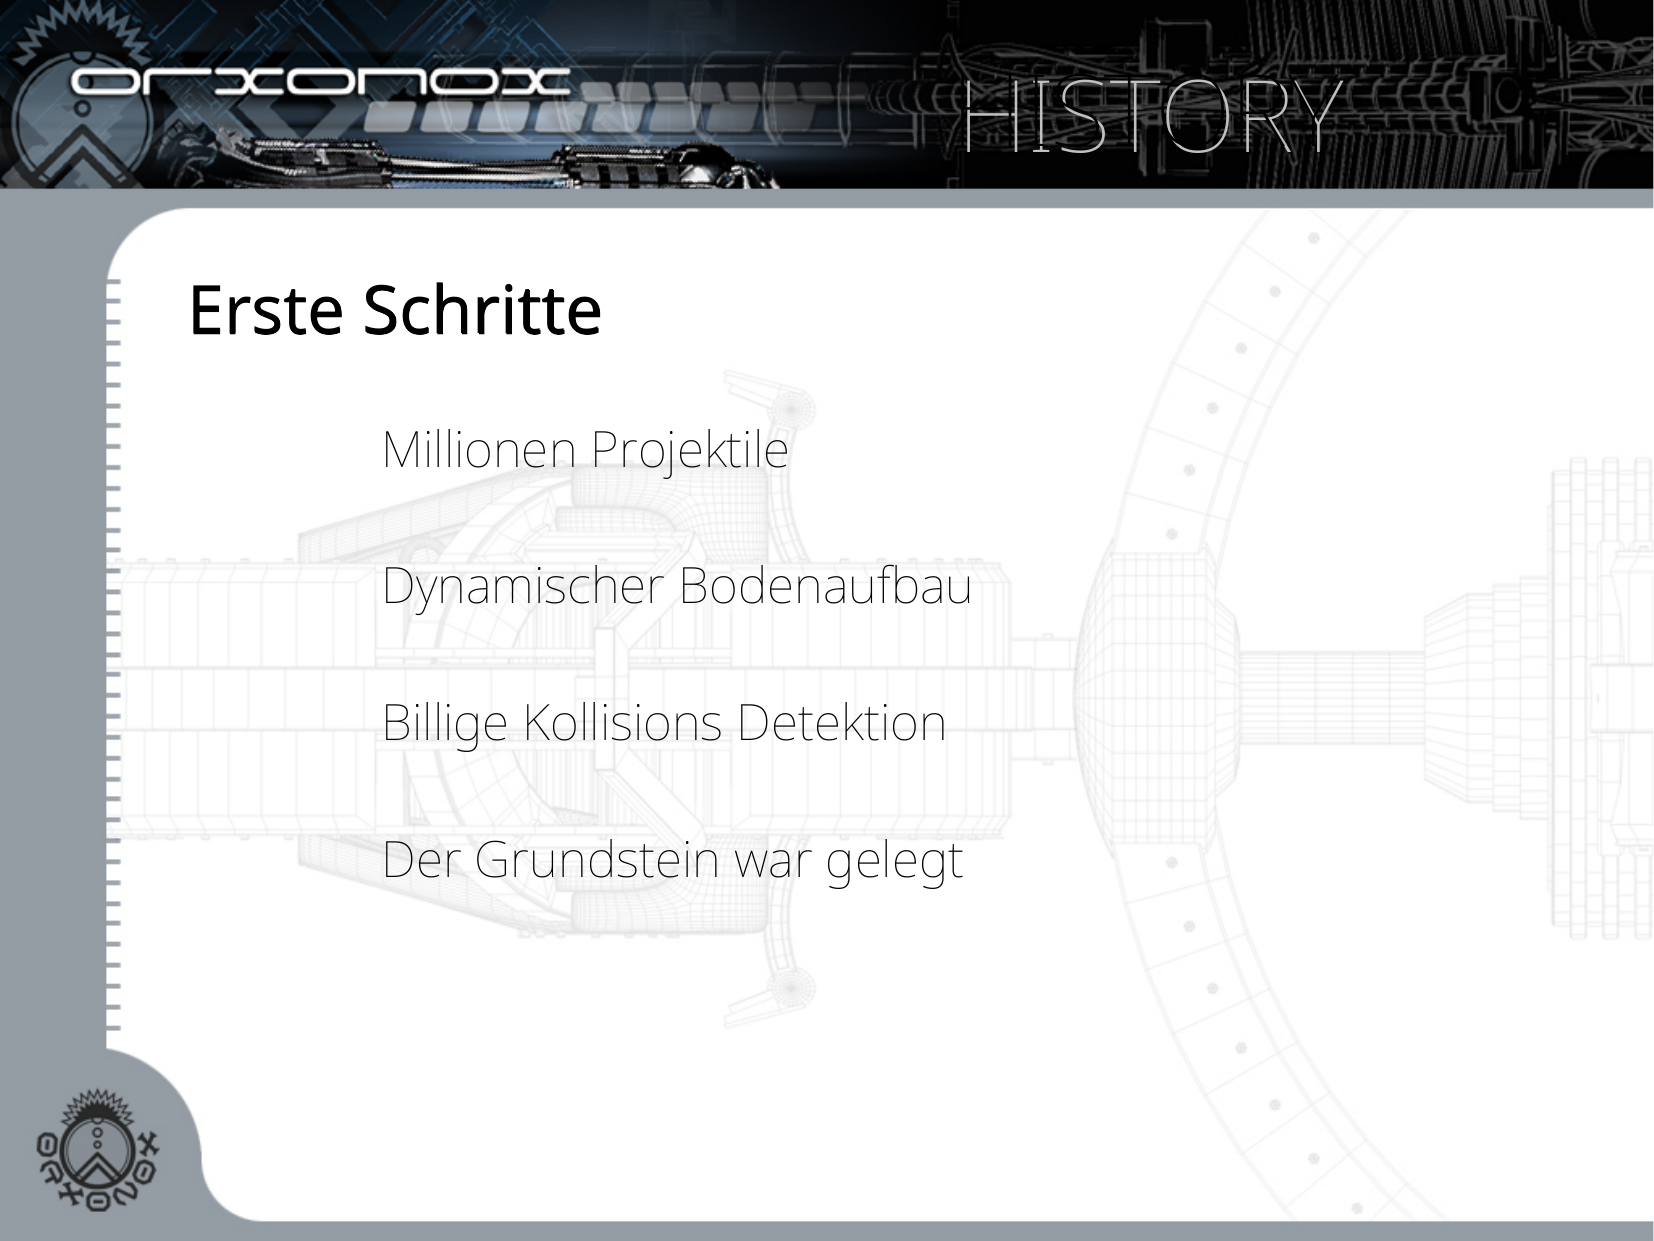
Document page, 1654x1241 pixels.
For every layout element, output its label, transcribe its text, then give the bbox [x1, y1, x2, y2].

picture [0, 0, 1654, 1241]
text_box HISTORY [901, 32, 1530, 156]
text_box Erste Schritte [187, 262, 1556, 290]
text_box Millionen Projektile Dynamischer Bodenaufbau Billige Kollisions Detektion Der Grundstein war gelegt [331, 406, 1607, 800]
